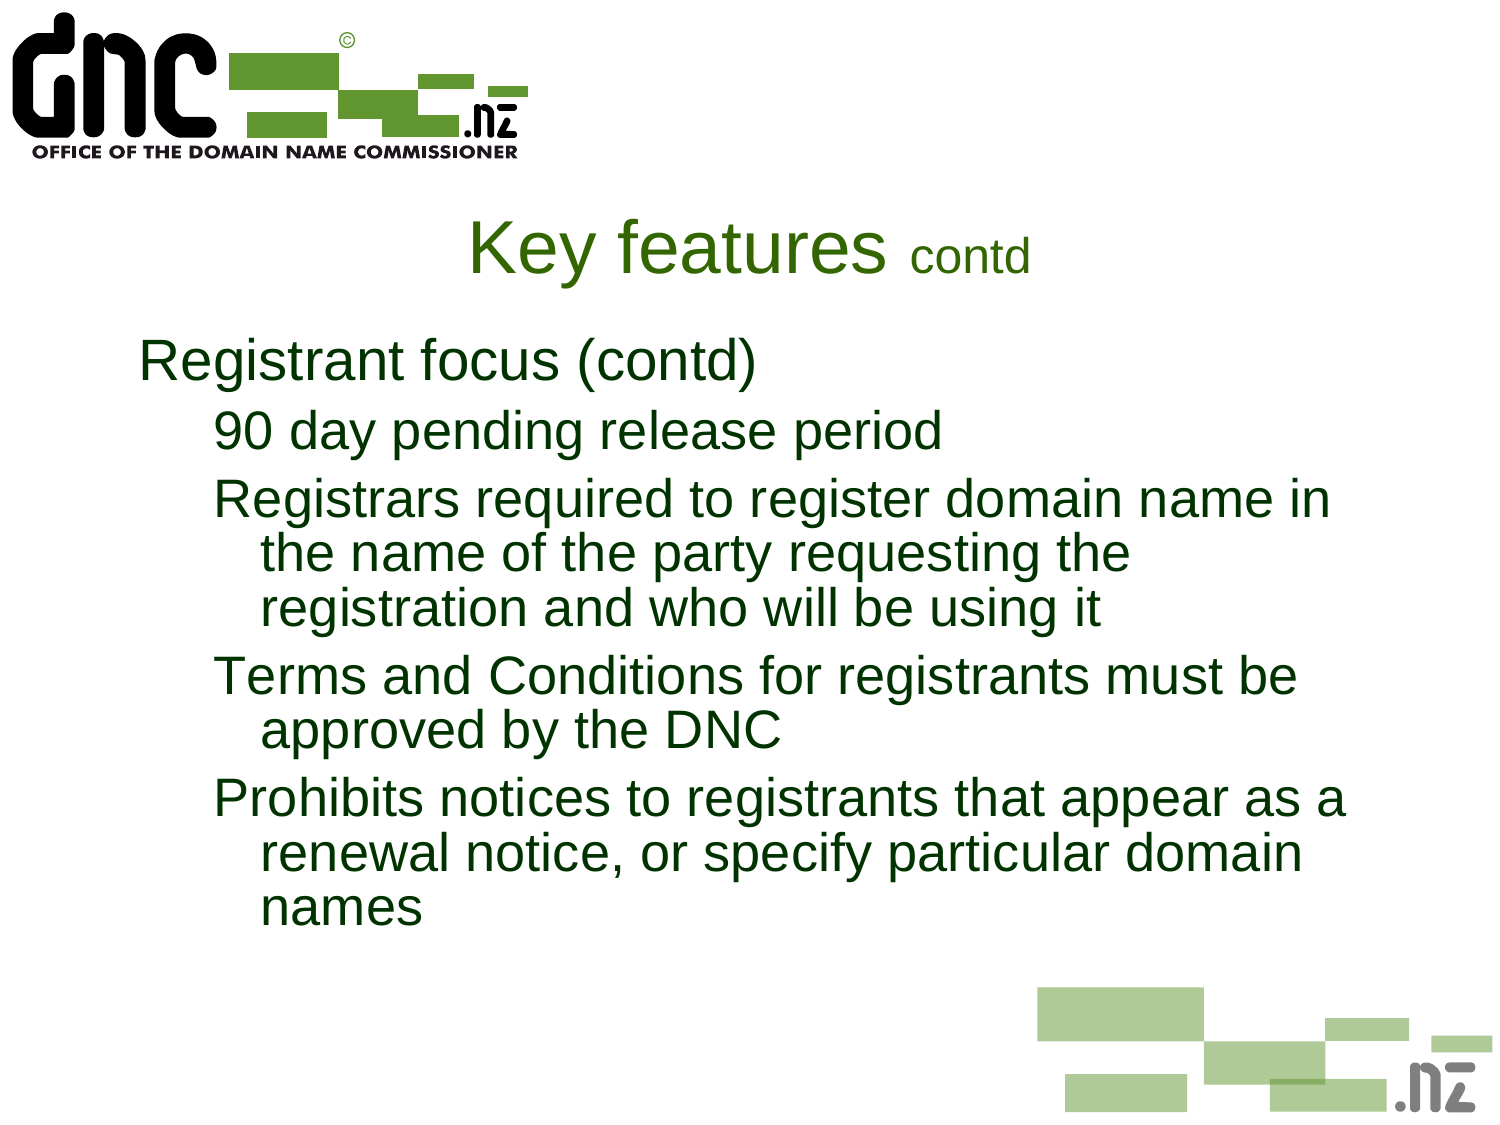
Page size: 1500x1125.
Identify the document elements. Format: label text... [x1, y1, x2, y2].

title Key features contd [112, 172, 1388, 323]
list Registrant focus (contd) 90 day pending release period Registrars required to register domain name in the name of the party requesting the registration and who will be using it Terms and Conditions for registrants must be approved by the DNC Prohibits notices to registrants that appear as a renewal notice, or specify particular domain names [123, 326, 1387, 989]
